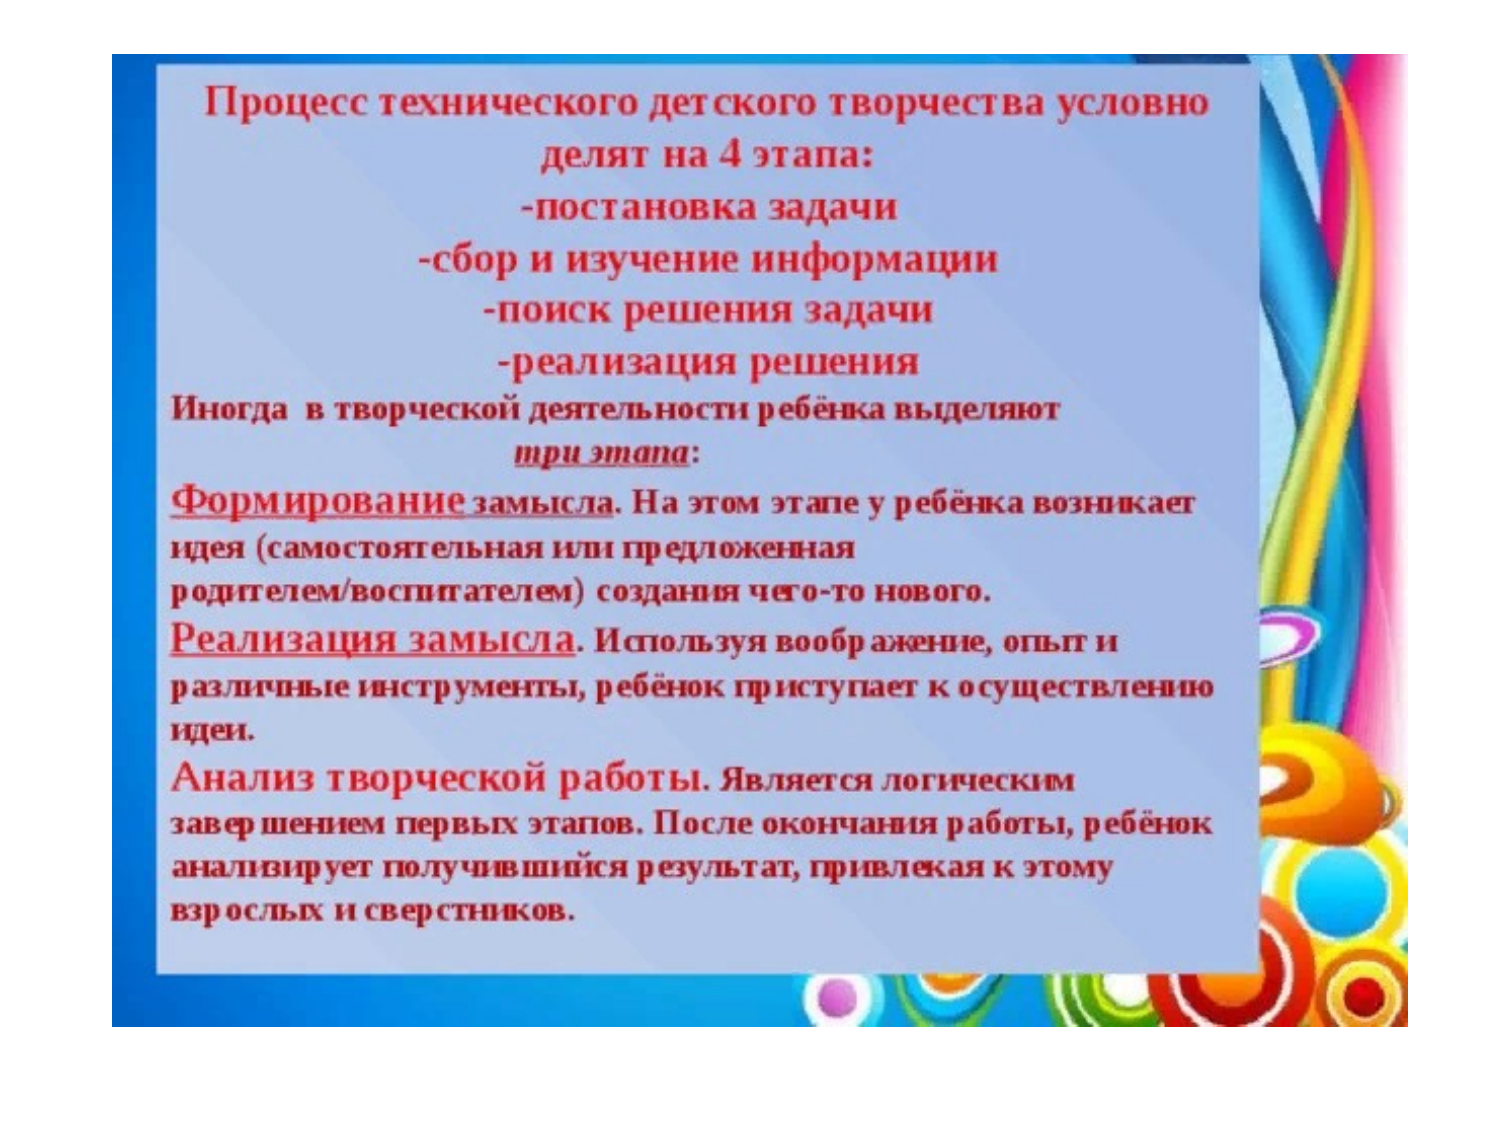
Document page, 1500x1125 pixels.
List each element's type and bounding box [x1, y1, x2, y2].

picture [112, 54, 1408, 1027]
